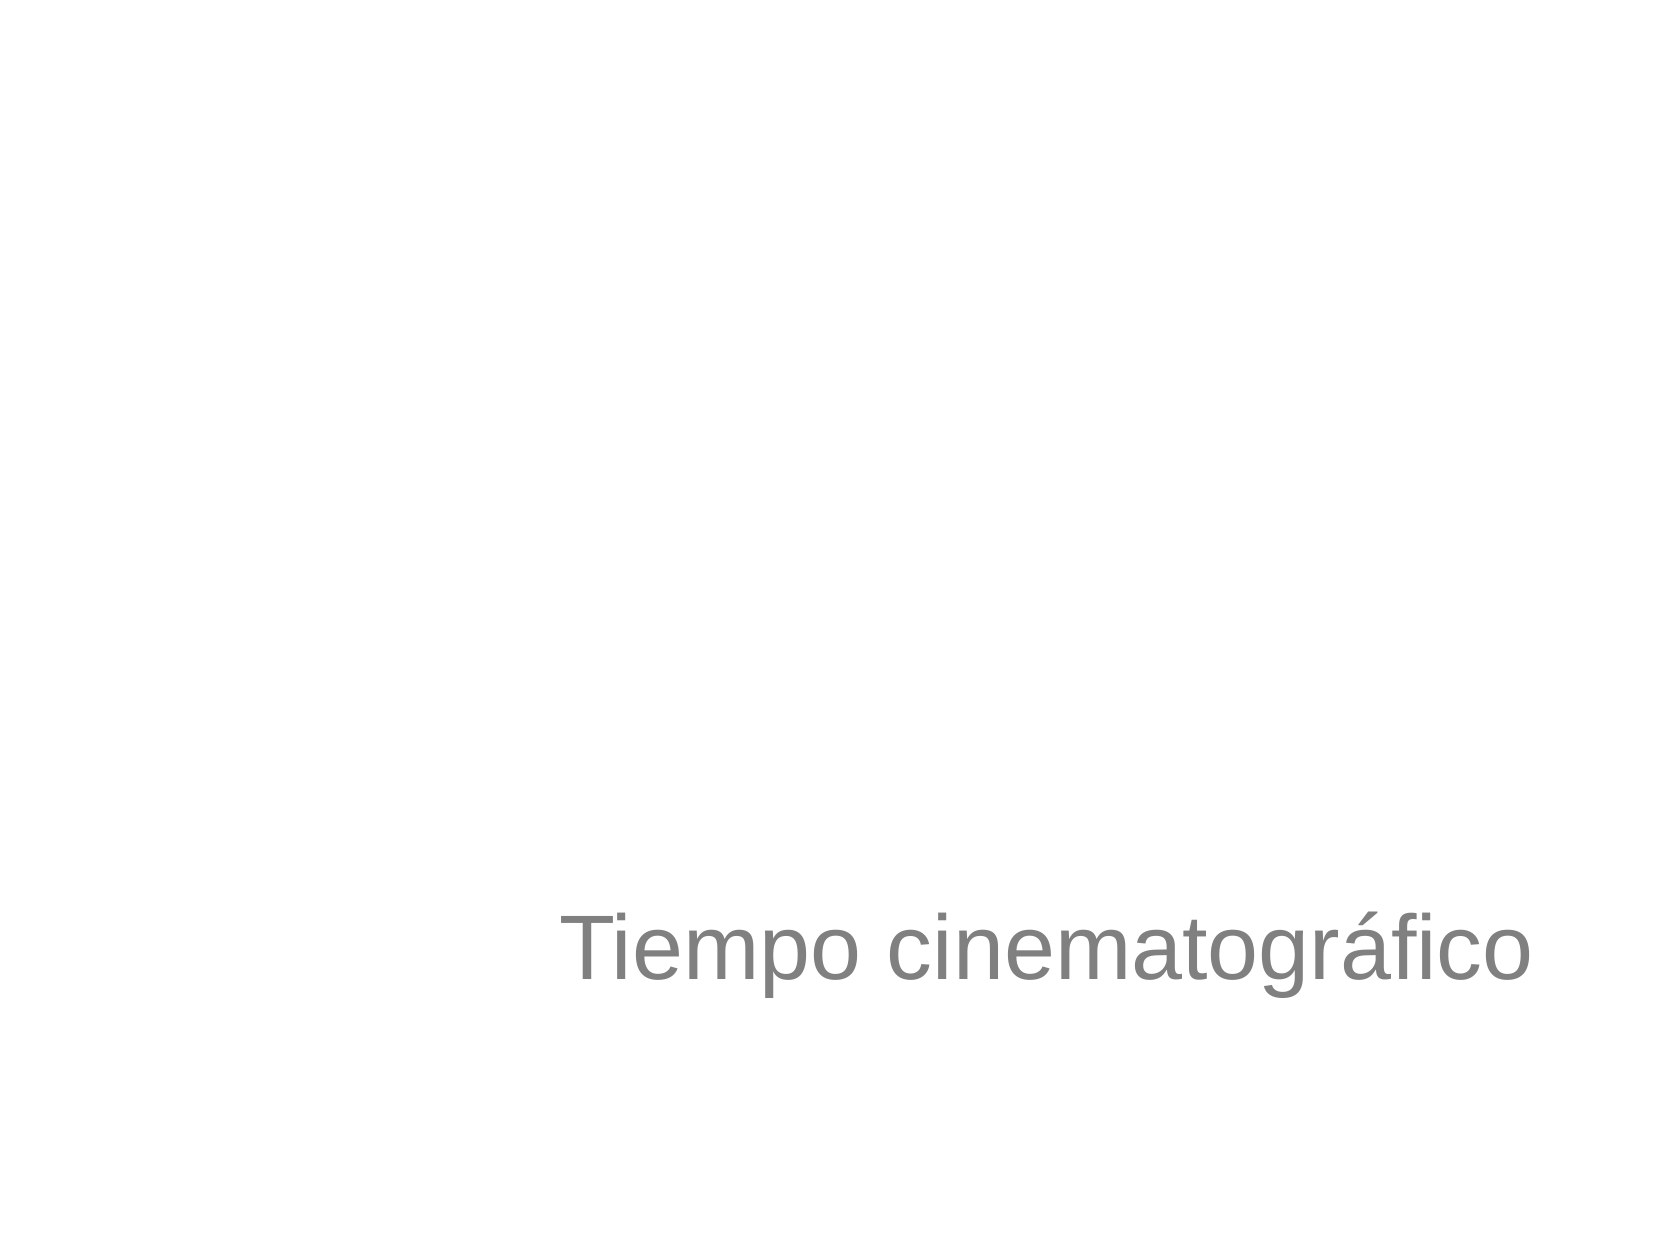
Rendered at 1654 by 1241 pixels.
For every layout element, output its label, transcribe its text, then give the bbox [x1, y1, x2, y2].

title Tiempo cinematográfico [342, 844, 1536, 1052]
